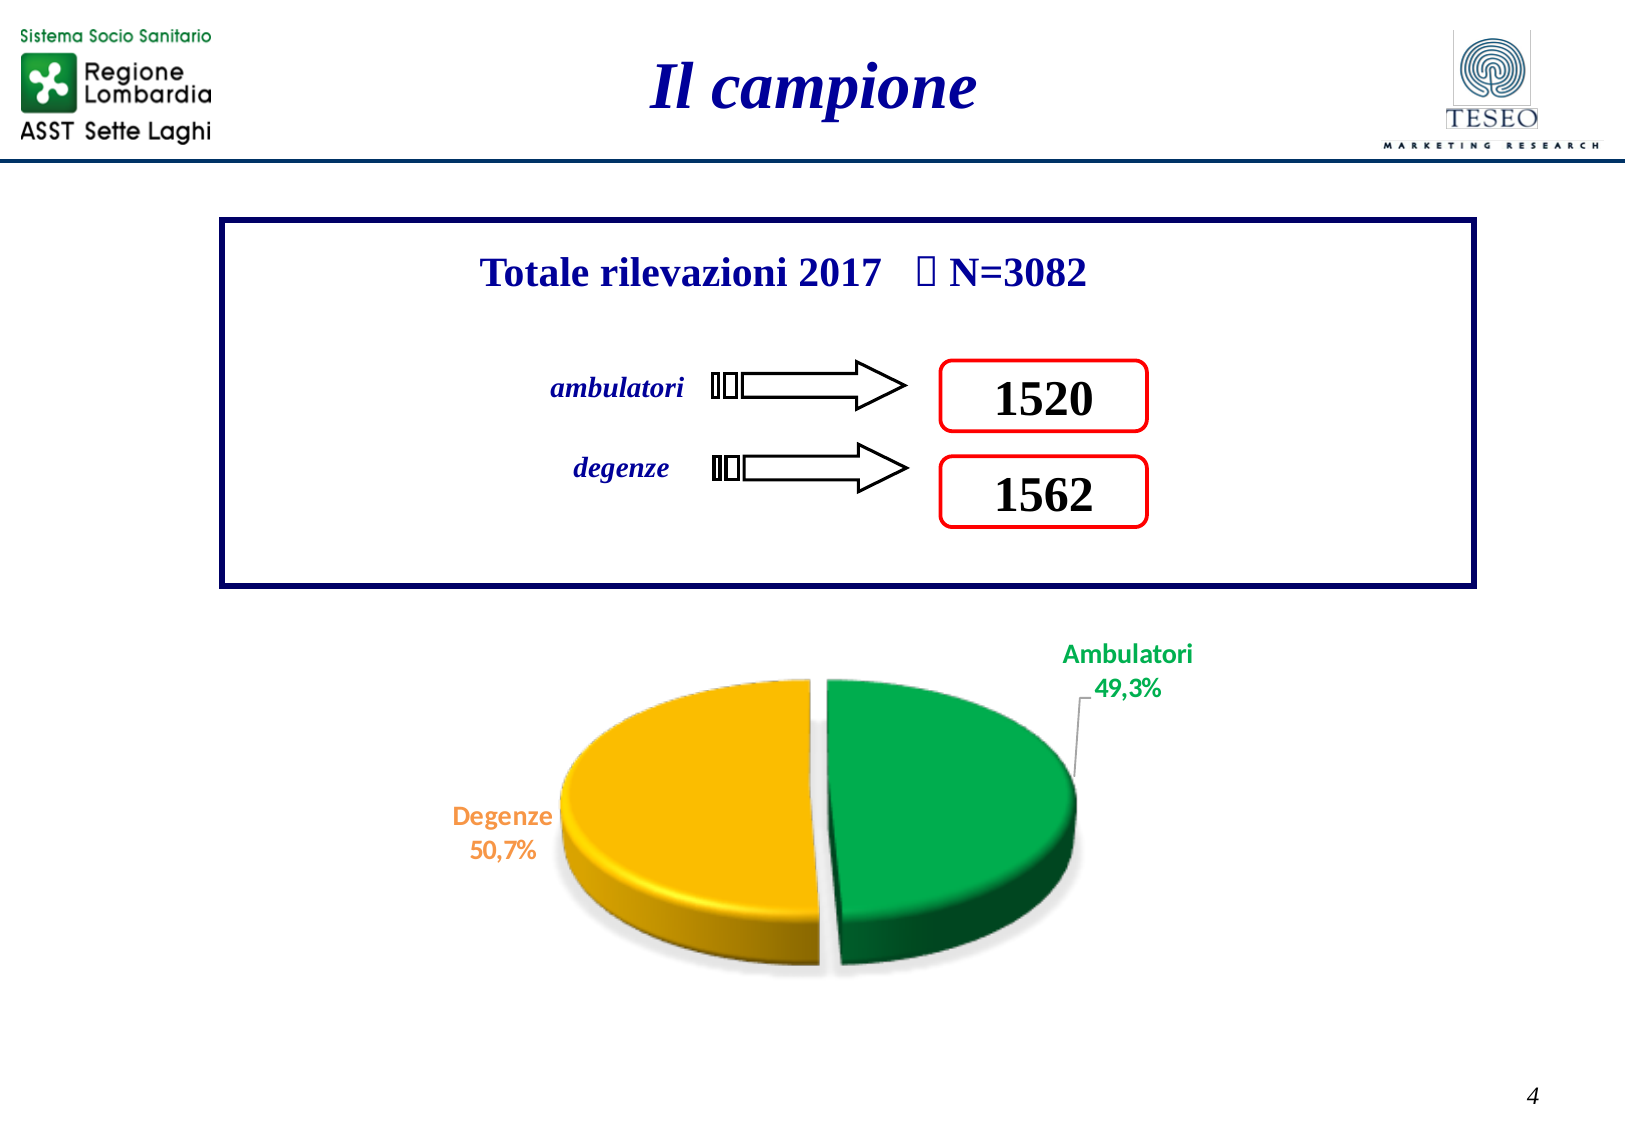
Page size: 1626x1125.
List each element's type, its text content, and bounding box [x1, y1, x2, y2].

text_box ambulatori [381, 349, 714, 422]
picture [21, 26, 211, 148]
text_box 1562 [940, 456, 1147, 528]
text_box 1520 [940, 360, 1147, 432]
picture [380, 546, 1213, 1073]
text_box degenze [351, 430, 685, 502]
text_box Totale rilevazioni 2017  N=3082 [280, 223, 1286, 305]
text_box Il campione [198, 19, 1431, 144]
picture [1381, 30, 1604, 149]
